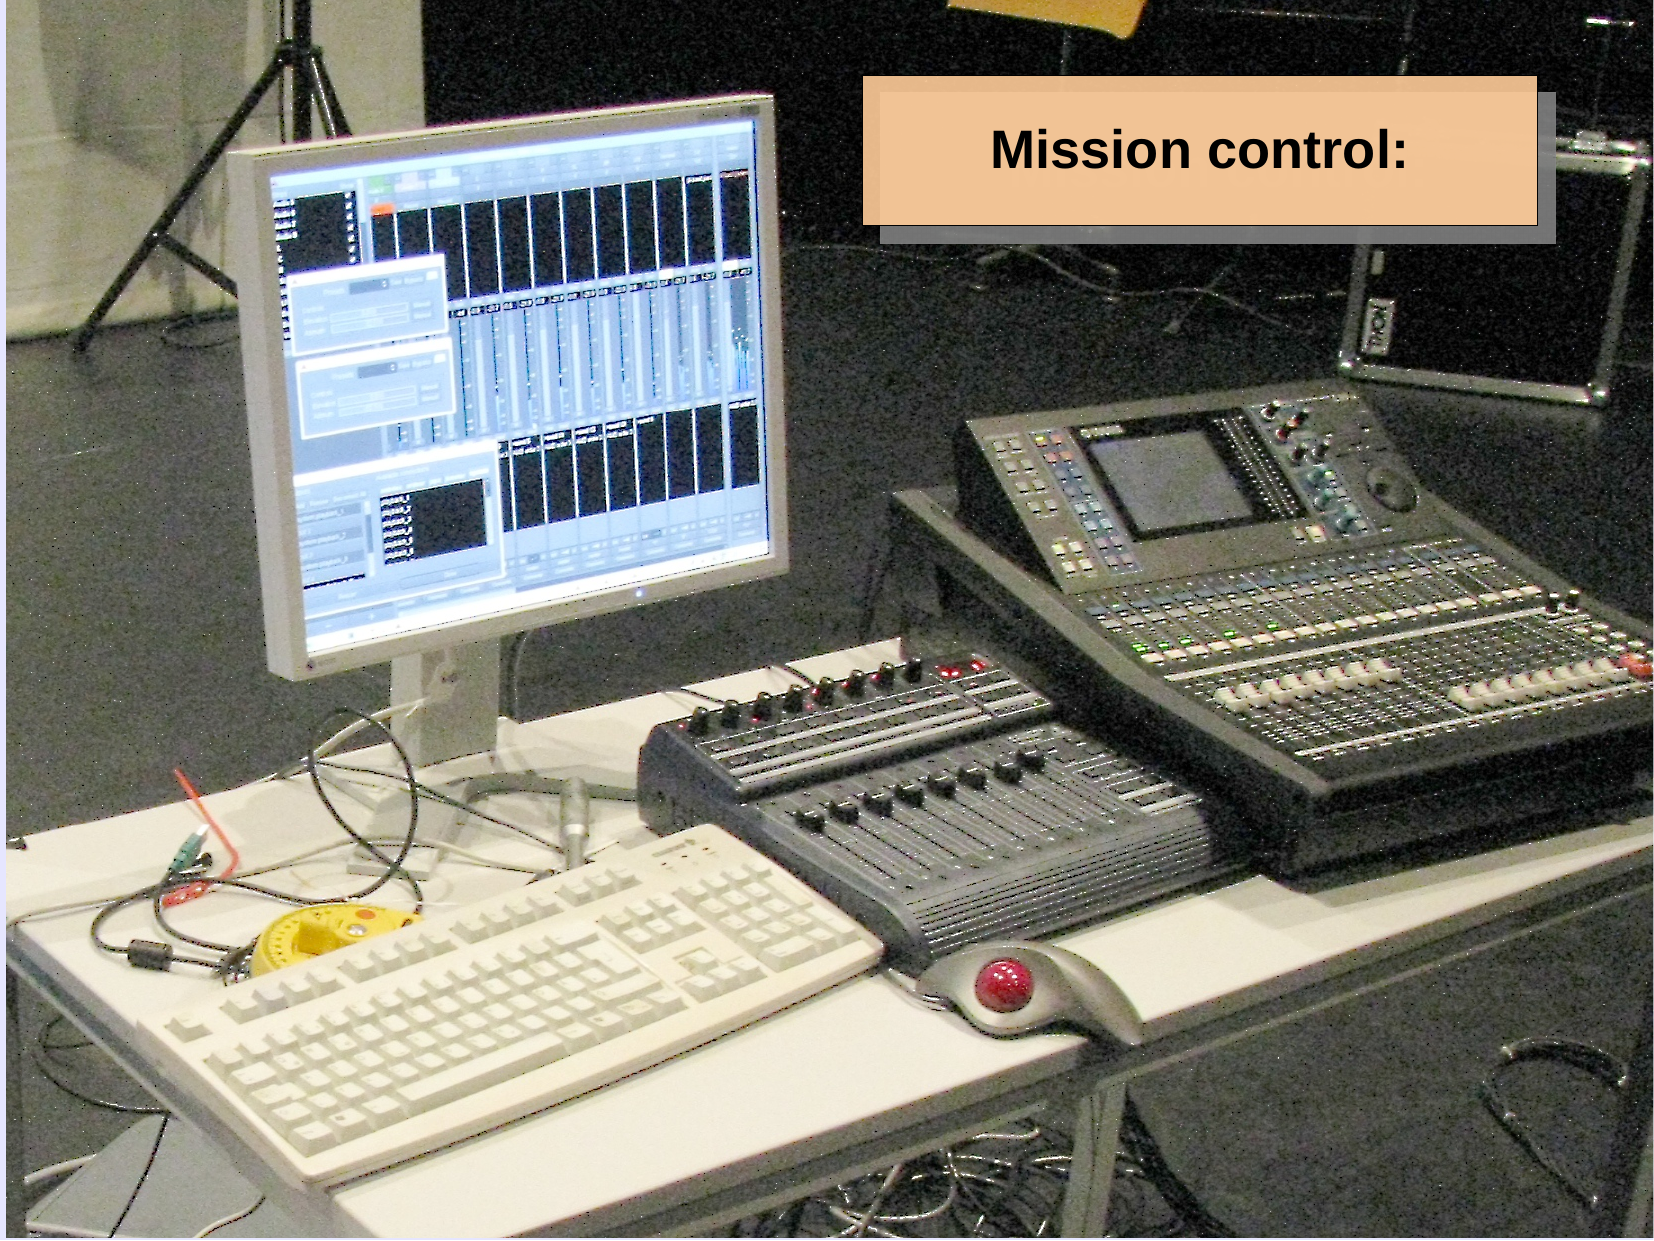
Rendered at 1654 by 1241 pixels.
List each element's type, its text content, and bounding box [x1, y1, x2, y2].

text_box Mission control: [862, 75, 1538, 226]
picture [6, 0, 1654, 1238]
